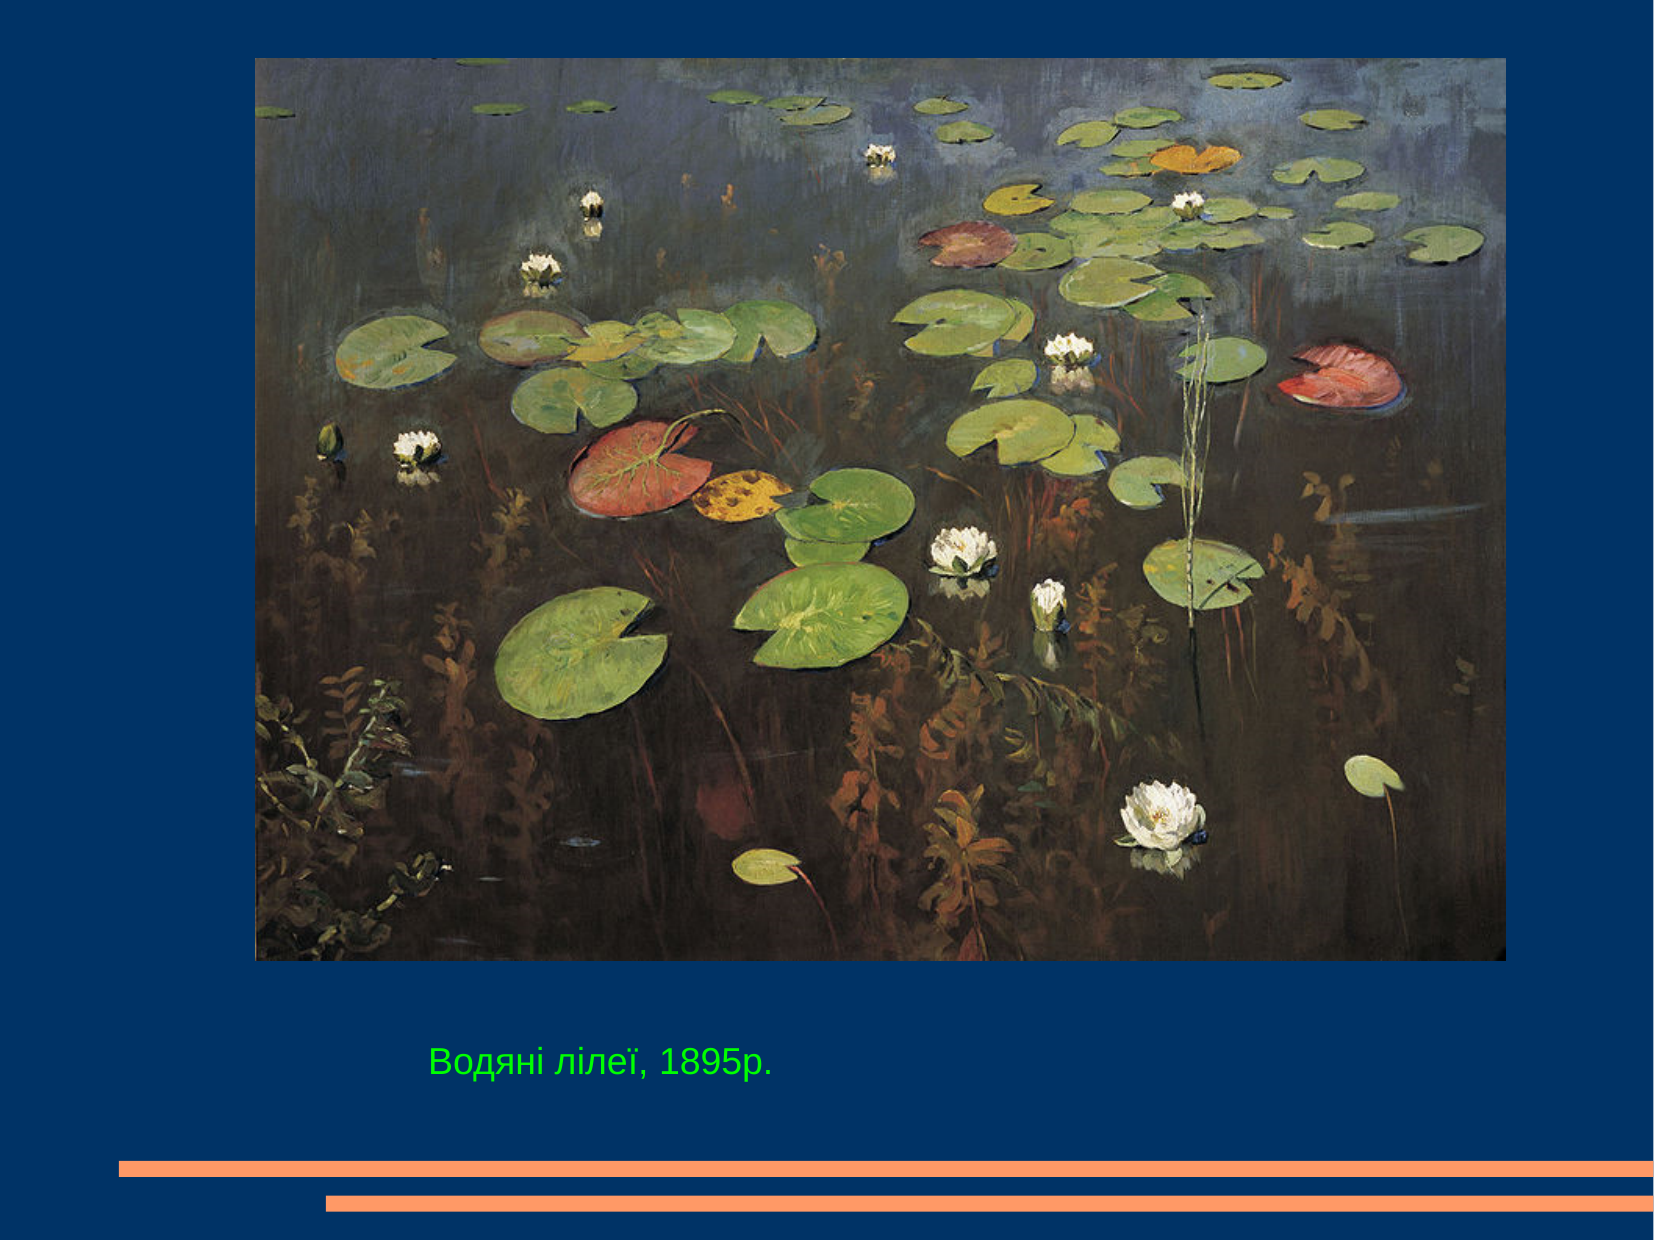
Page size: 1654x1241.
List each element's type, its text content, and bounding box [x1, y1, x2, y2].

text_box Водяні лілеї, 1895р. [413, 1033, 1211, 1091]
picture [255, 58, 1506, 961]
